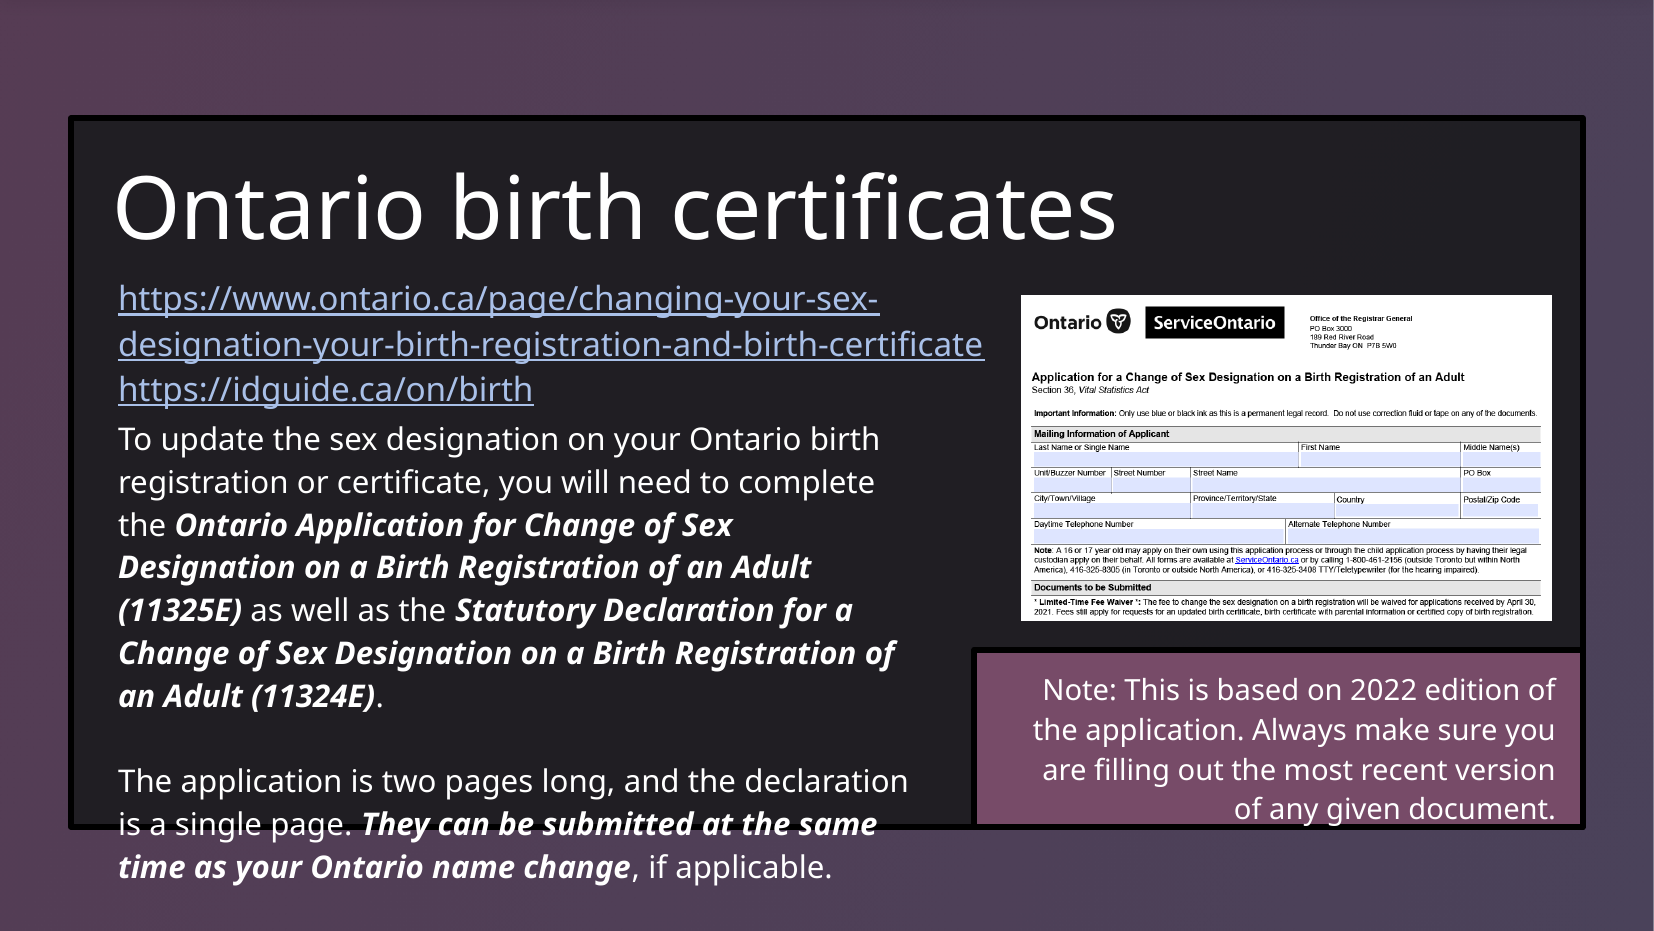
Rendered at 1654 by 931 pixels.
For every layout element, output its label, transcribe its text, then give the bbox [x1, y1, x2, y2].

picture [0, 0, 1654, 931]
text_box [275, 820, 285, 827]
text_box [311, 820, 320, 827]
subtitle https://www.ontario.ca/page/changing-your-sex-designation-your-birth-registration-and-birth-certificate https://idguide.ca/on/birth [118, 275, 1034, 427]
text_box Note: This is based on 2022 edition of the application. Always make sure you are filling out the most recent version of any given document. [1009, 662, 1571, 810]
text_box To update the sex designation on your Ontario birth registration or certificate, you will need to complete the Ontario Application for Change of Sex Designation on a Birth Registration of an Adult (11325E) as well as the Statutory Declaration for a Change of Sex Designation on a Birth Registration of an Adult (11324E). The application is two pages long, and the declaration is a single page. They can be submitted at the same time as your Ontario name change, if applicable. [118, 416, 916, 792]
text_box [222, 820, 231, 827]
text_box [249, 820, 257, 825]
text_box [70, 118, 1583, 827]
text_box [331, 820, 339, 825]
title Ontario birth certificates [112, 153, 1223, 259]
text_box [202, 820, 211, 827]
